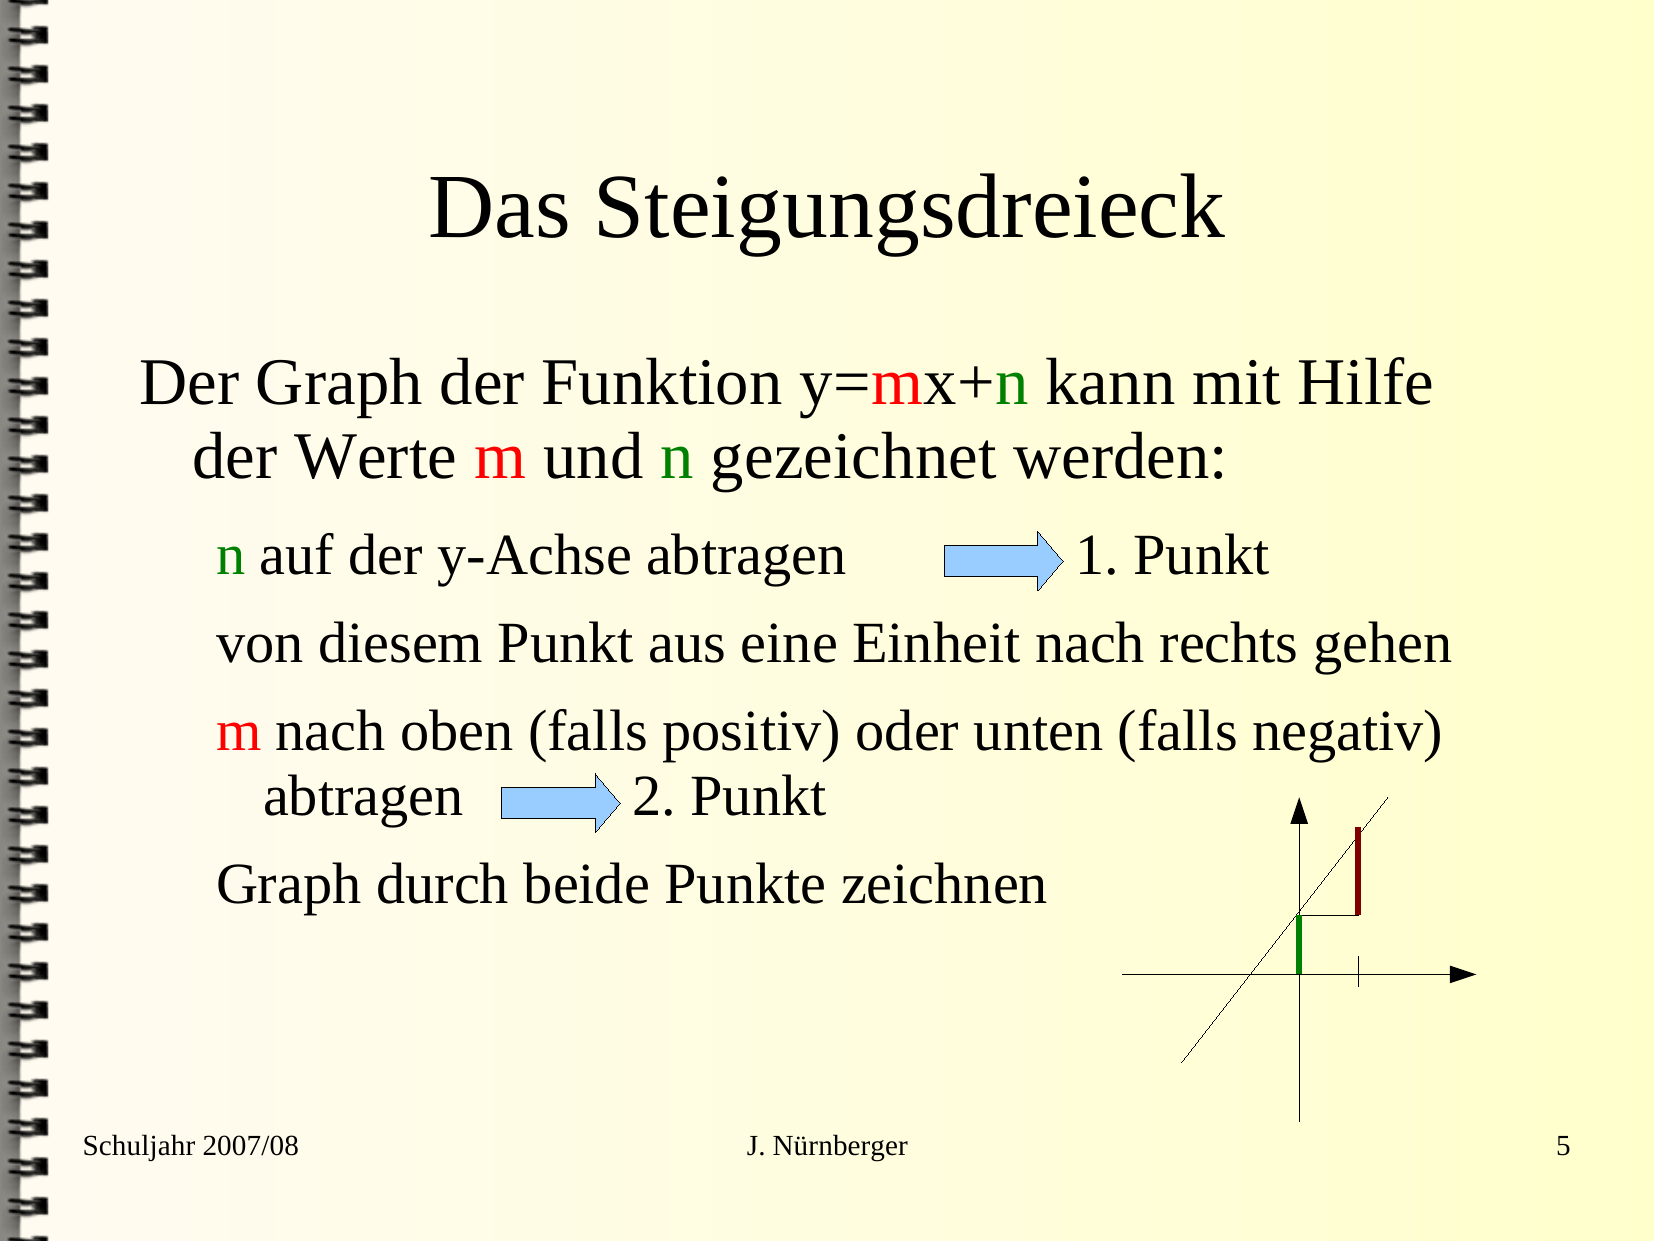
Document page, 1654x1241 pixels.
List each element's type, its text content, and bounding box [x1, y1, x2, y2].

list Der Graph der Funktion y=mx+n kann mit Hilfe der Werte m und n gezeichnet werden: n auf der y-Achse abtragen 1. Punkt von diesem Punkt aus eine Einheit nach rechts gehen m nach oben (falls positiv) oder unten (falls negativ) abtragen 2. Punkt Graph durch beide Punkte zeichnen [121, 344, 1534, 1112]
text_box [944, 531, 1064, 591]
title Das Steigungsdreieck [121, 110, 1534, 303]
picture [0, 0, 1654, 1241]
text_box [501, 773, 621, 833]
